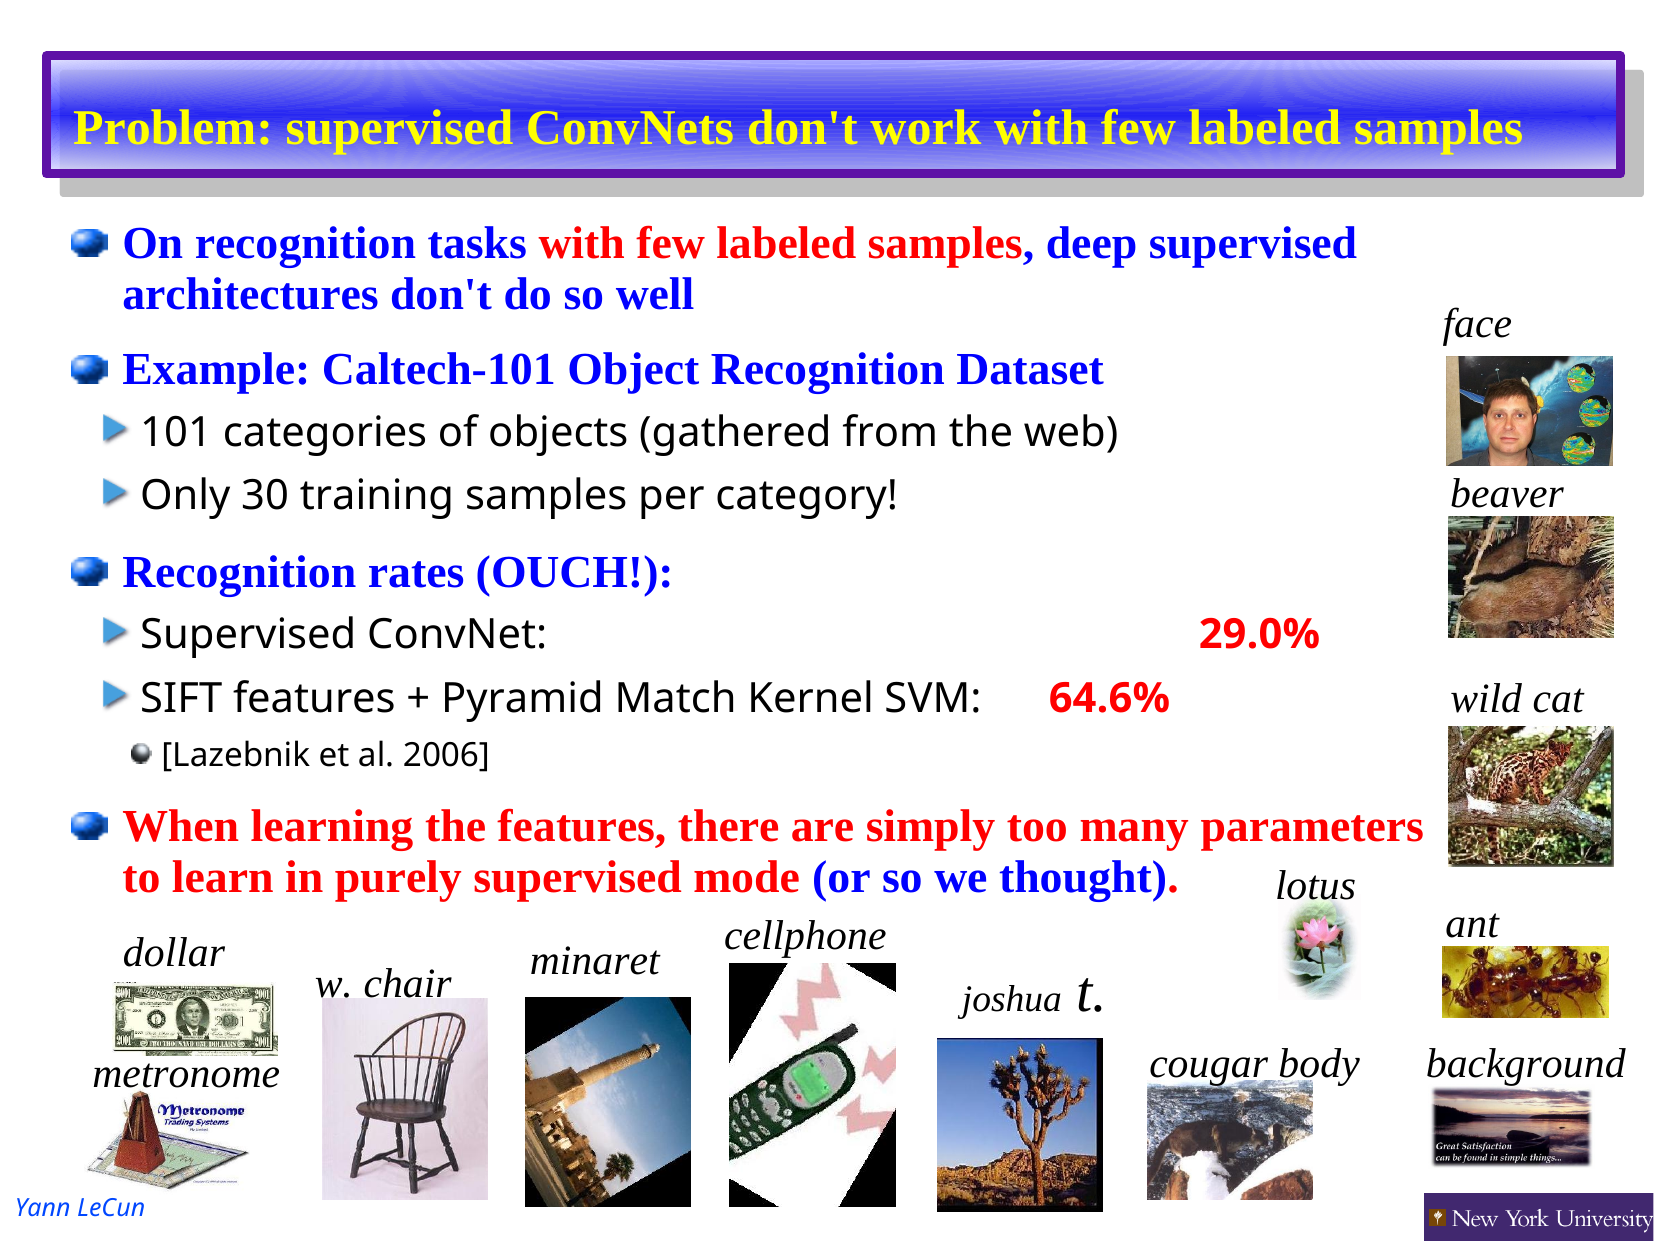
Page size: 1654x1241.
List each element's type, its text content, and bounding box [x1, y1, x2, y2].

text_box w. chair [314, 960, 462, 1072]
picture [1424, 1193, 1654, 1241]
text_box cellphone [724, 911, 901, 1024]
picture [937, 1038, 1103, 1212]
text_box wild cat [1450, 675, 1610, 731]
picture [1278, 919, 1361, 1000]
picture [1446, 356, 1613, 466]
text_box metronome [92, 1050, 304, 1106]
text_box beaver [1450, 470, 1597, 527]
picture [1442, 946, 1609, 1018]
text_box face [1442, 300, 1619, 356]
picture [1428, 1152, 1595, 1169]
picture [112, 982, 278, 1050]
picture [1448, 516, 1614, 638]
picture [84, 1084, 250, 1195]
text_box joshua t. [961, 959, 1109, 1072]
list On recognition tasks with few labeled samples, deep supervised architectures don't do so well Example: Caltech-101 Object Recognition Dataset 101 categories of objects (gathered from the web) Only 30 training samples per category! Recognition rates (OUCH!): Supervised ConvNet: 29.0% SIFT features + Pyramid Match Kernel SVM: 64.6% [Lazebnik et al. 2006] When learning the features, there are simply too many parameters to learn in purely supervised mode (or so we thought). [71, 217, 1451, 976]
text_box dollar [122, 929, 299, 986]
picture [1448, 726, 1614, 867]
text_box cougar body [1149, 1040, 1394, 1096]
picture [729, 1024, 896, 1207]
text_box minaret [529, 937, 677, 994]
text_box background [1425, 1039, 1644, 1152]
picture [322, 998, 488, 1201]
text_box lotus [1275, 862, 1392, 919]
picture [525, 997, 691, 1207]
title Problem: supervised ConvNets don't work with few labeled samples [46, 55, 1621, 174]
text_box ant [1445, 900, 1521, 956]
picture [1147, 1080, 1313, 1201]
